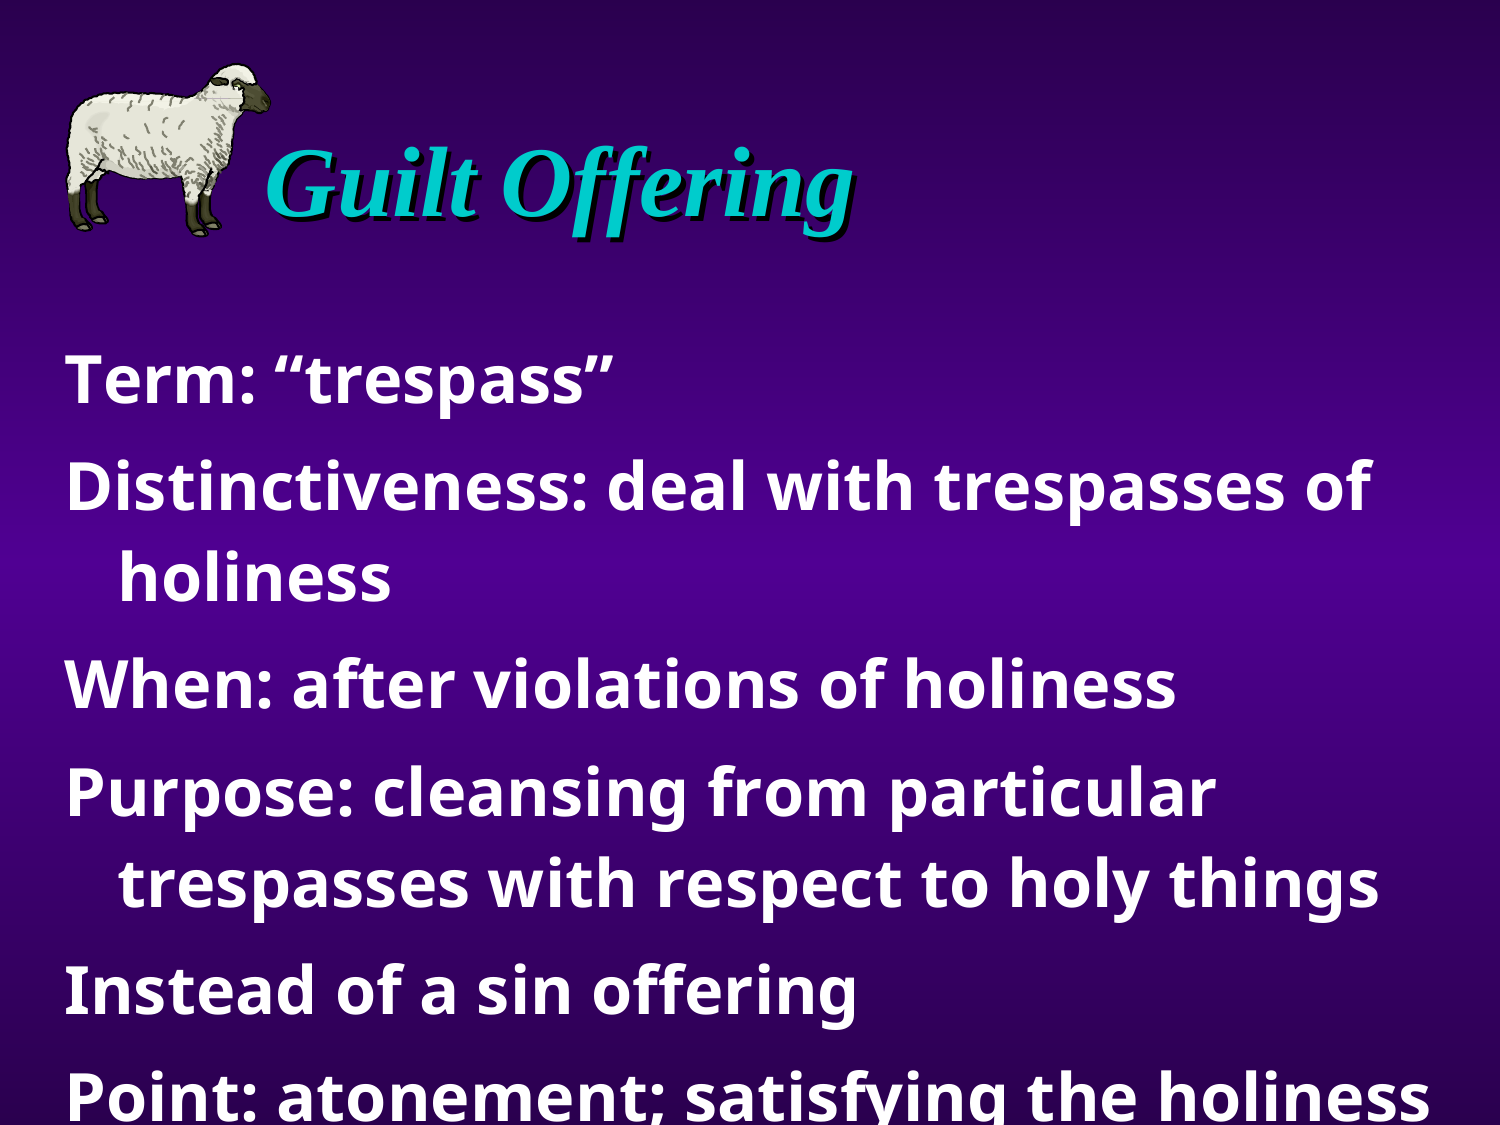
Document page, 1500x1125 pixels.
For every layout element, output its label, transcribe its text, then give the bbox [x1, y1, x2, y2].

title Guilt Offering [249, 78, 1388, 288]
list Term: “trespass” Distinctiveness: deal with trespasses of holiness When: after violations of holiness Purpose: cleansing from particular trespasses with respect to holy things Instead of a sin offering Point: atonement; satisfying the holiness of God [50, 324, 1463, 1125]
